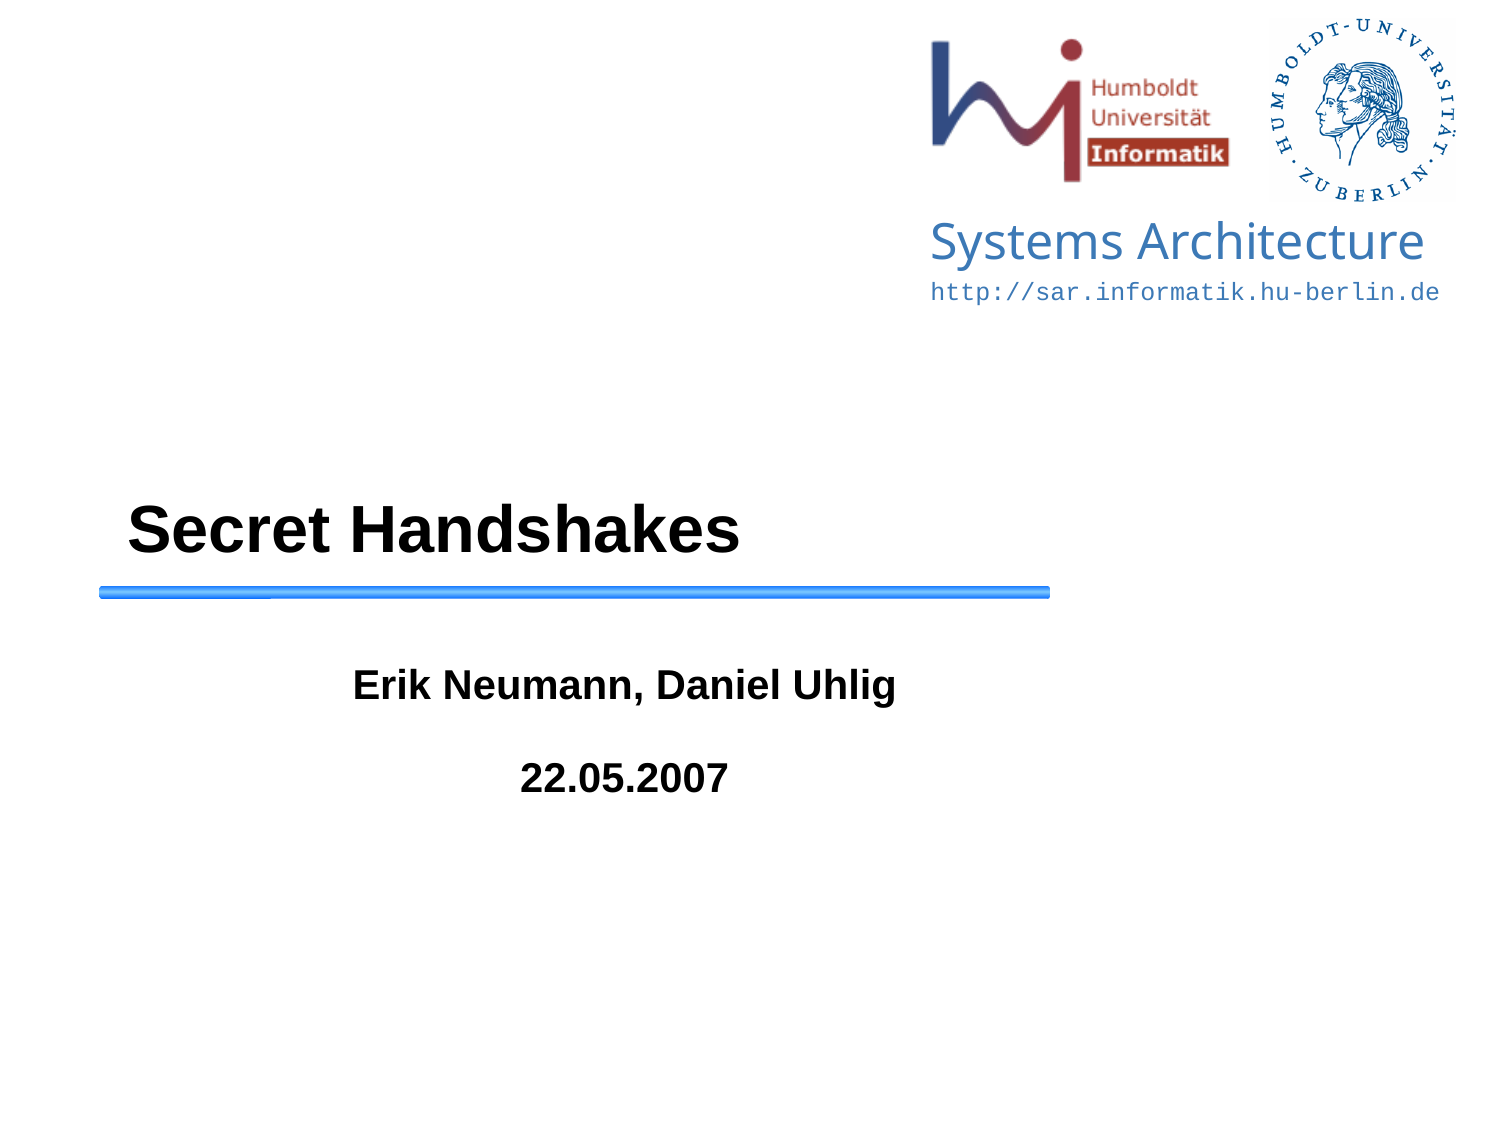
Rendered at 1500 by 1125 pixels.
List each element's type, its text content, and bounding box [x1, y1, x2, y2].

picture [922, 30, 1235, 187]
picture [1269, 18, 1456, 202]
title Secret Handshakes [112, 408, 1128, 651]
text_box Erik Neumann, Daniel Uhlig 22.05.2007 [99, 654, 1150, 942]
